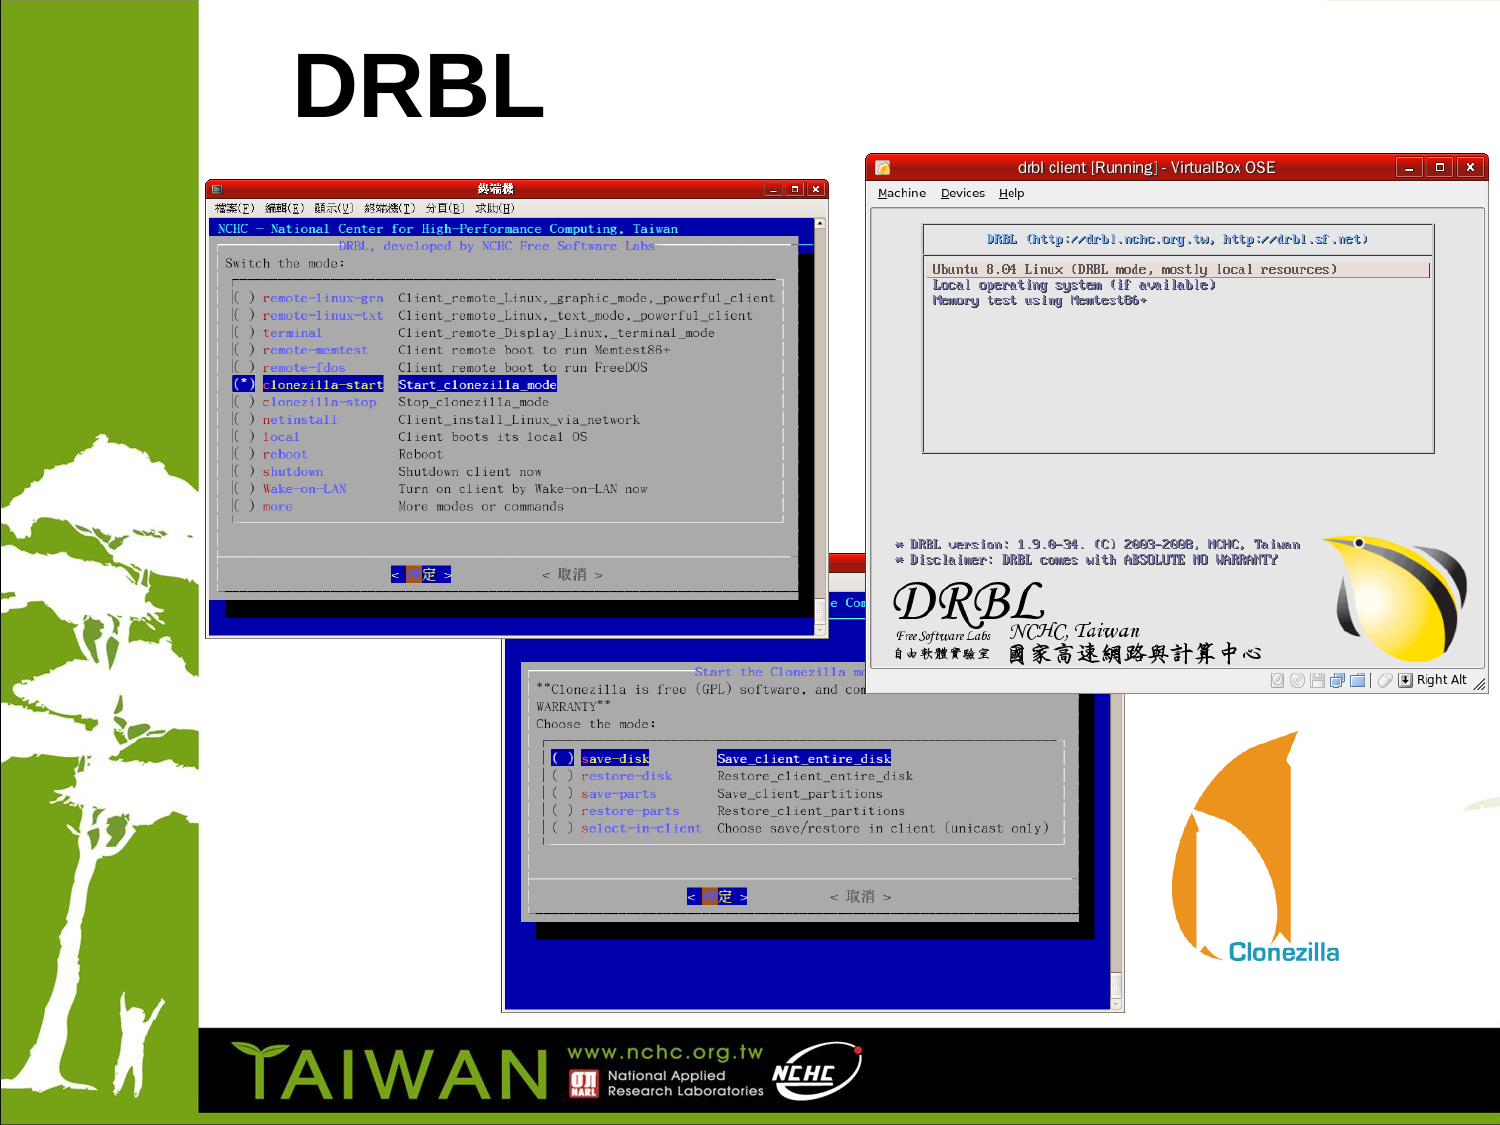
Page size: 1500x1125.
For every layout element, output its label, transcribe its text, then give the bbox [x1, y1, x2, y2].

chart [1145, 721, 1353, 974]
title DRBL [277, 0, 898, 178]
picture [0, 0, 1500, 1125]
